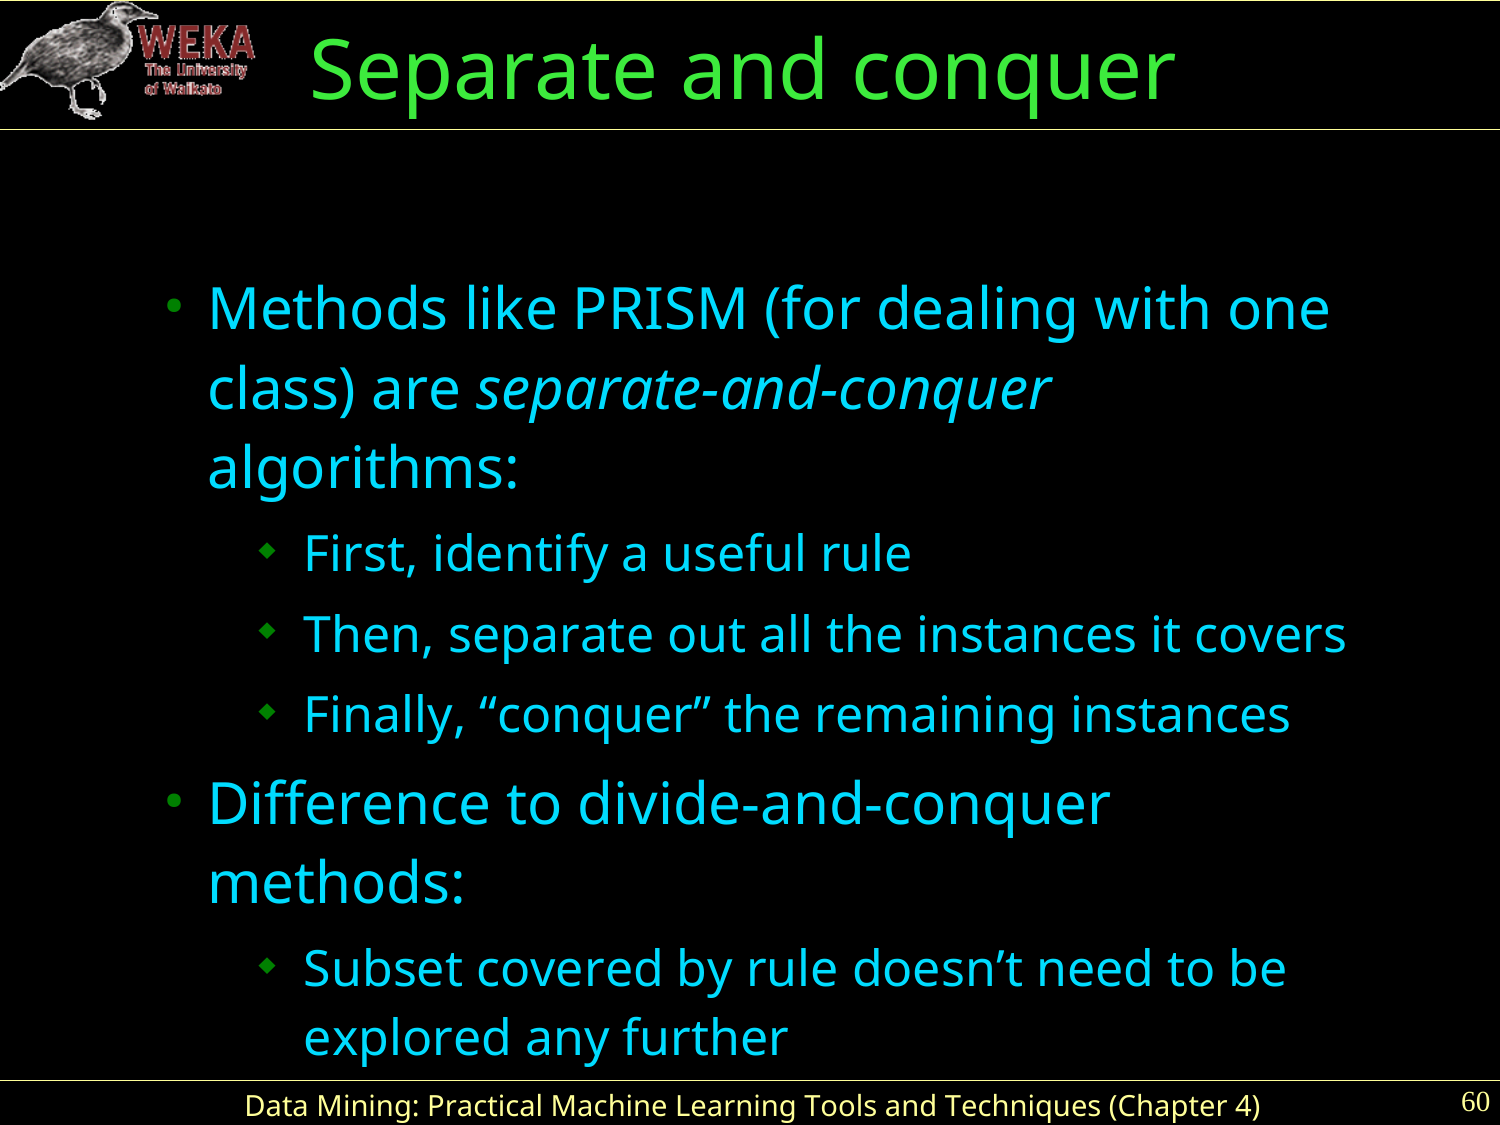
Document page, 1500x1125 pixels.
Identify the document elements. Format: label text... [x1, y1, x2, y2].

title Separate and conquer [295, 0, 1500, 148]
text_box Methods like PRISM (for dealing with one class) are separate-and-conquer algorithms: First, identify a useful rule Then, separate out all the instances it covers Finally, “conquer” the remaining instances Difference to divide-and-conquer methods: Subset covered by rule doesn’t need to be explored any further [149, 260, 1388, 936]
picture [0, 1, 266, 129]
